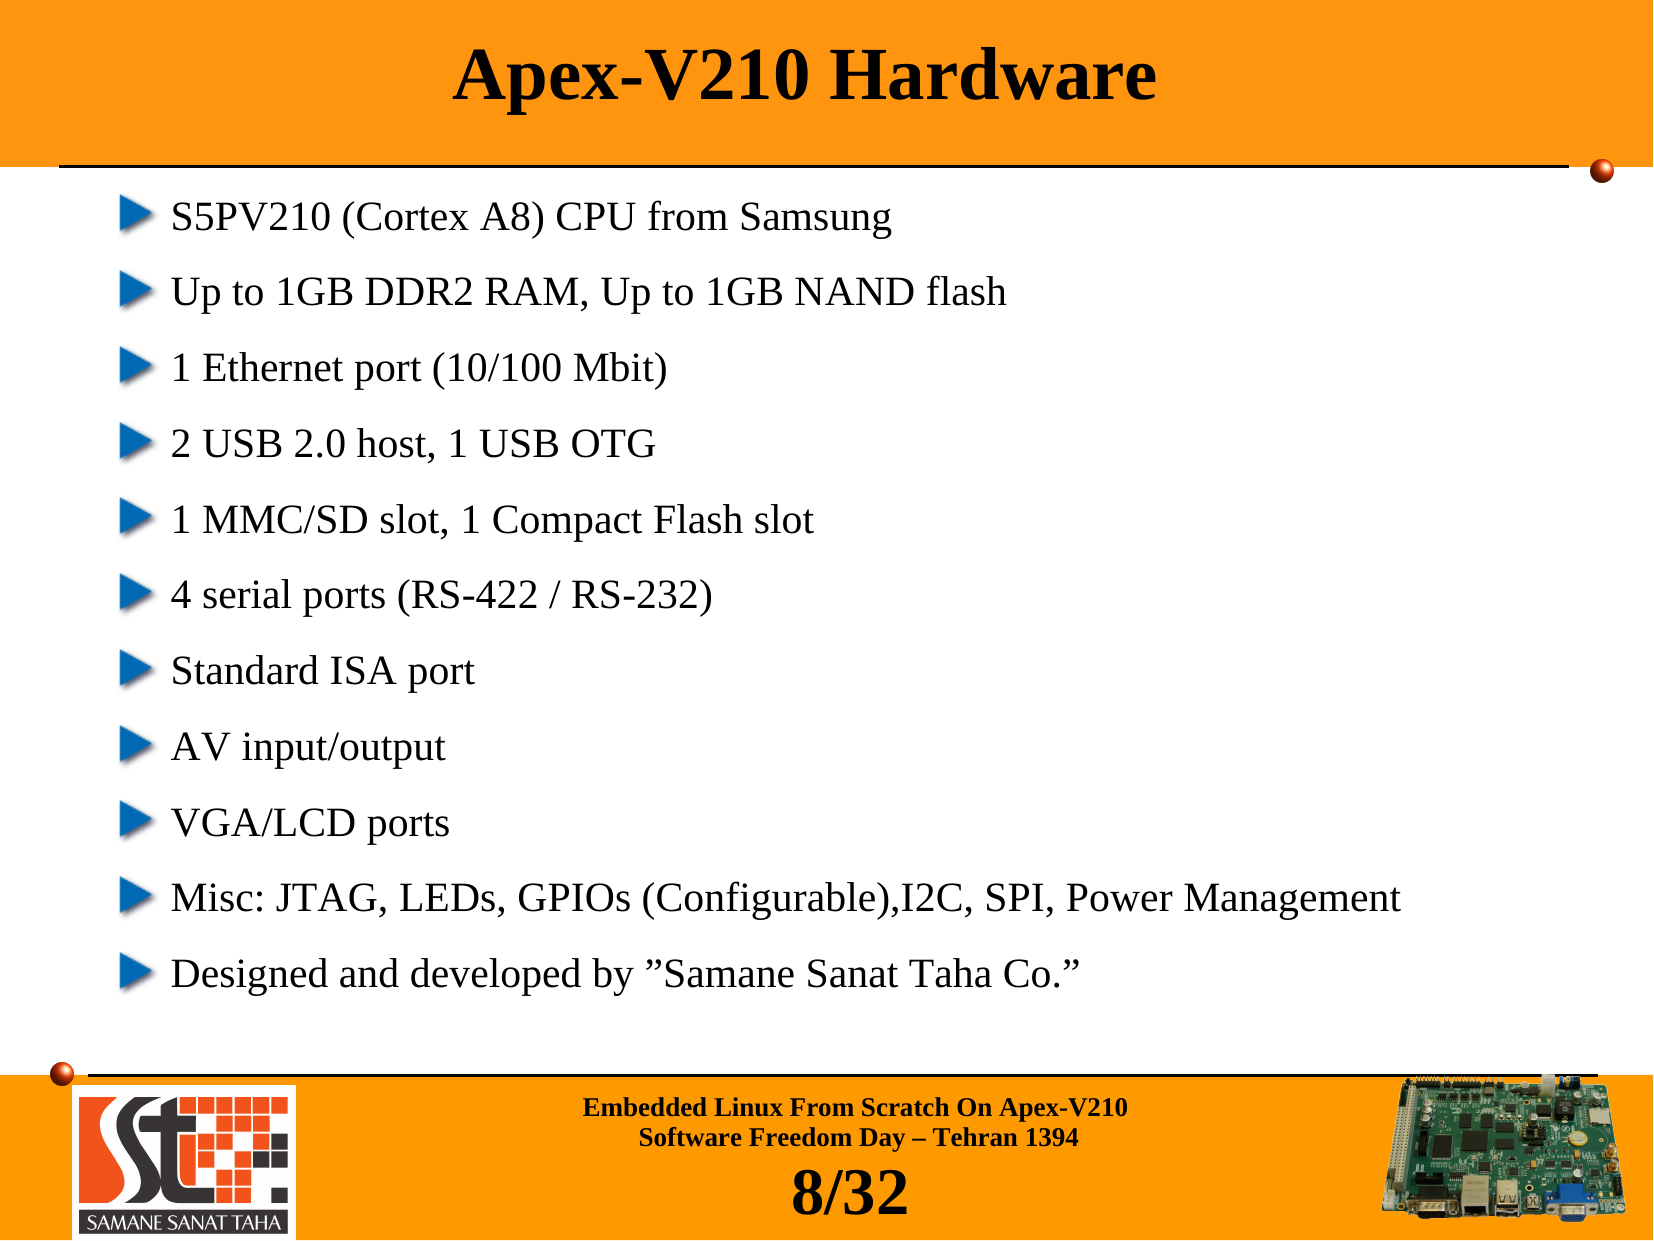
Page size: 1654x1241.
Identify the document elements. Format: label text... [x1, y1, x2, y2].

picture [72, 1085, 296, 1241]
title Apex-V210 Hardware [60, 25, 1551, 124]
picture [1371, 1074, 1626, 1236]
list S5PV210 (Cortex A8) CPU from Samsung Up to 1GB DDR2 RAM, Up to 1GB NAND flash 1 Ethernet port (10/100 Mbit) 2 USB 2.0 host, 1 USB OTG 1 MMC/SD slot, 1 Compact Flash slot 4 serial ports (RS-422 / RS-232) Standard ISA port AV input/output VGA/LCD ports Misc: JTAG, LEDs, GPIOs (Configurable),I2C, SPI, Power Management Designed and developed by ”Samane Sanat Taha Co.” [99, 192, 1512, 1044]
